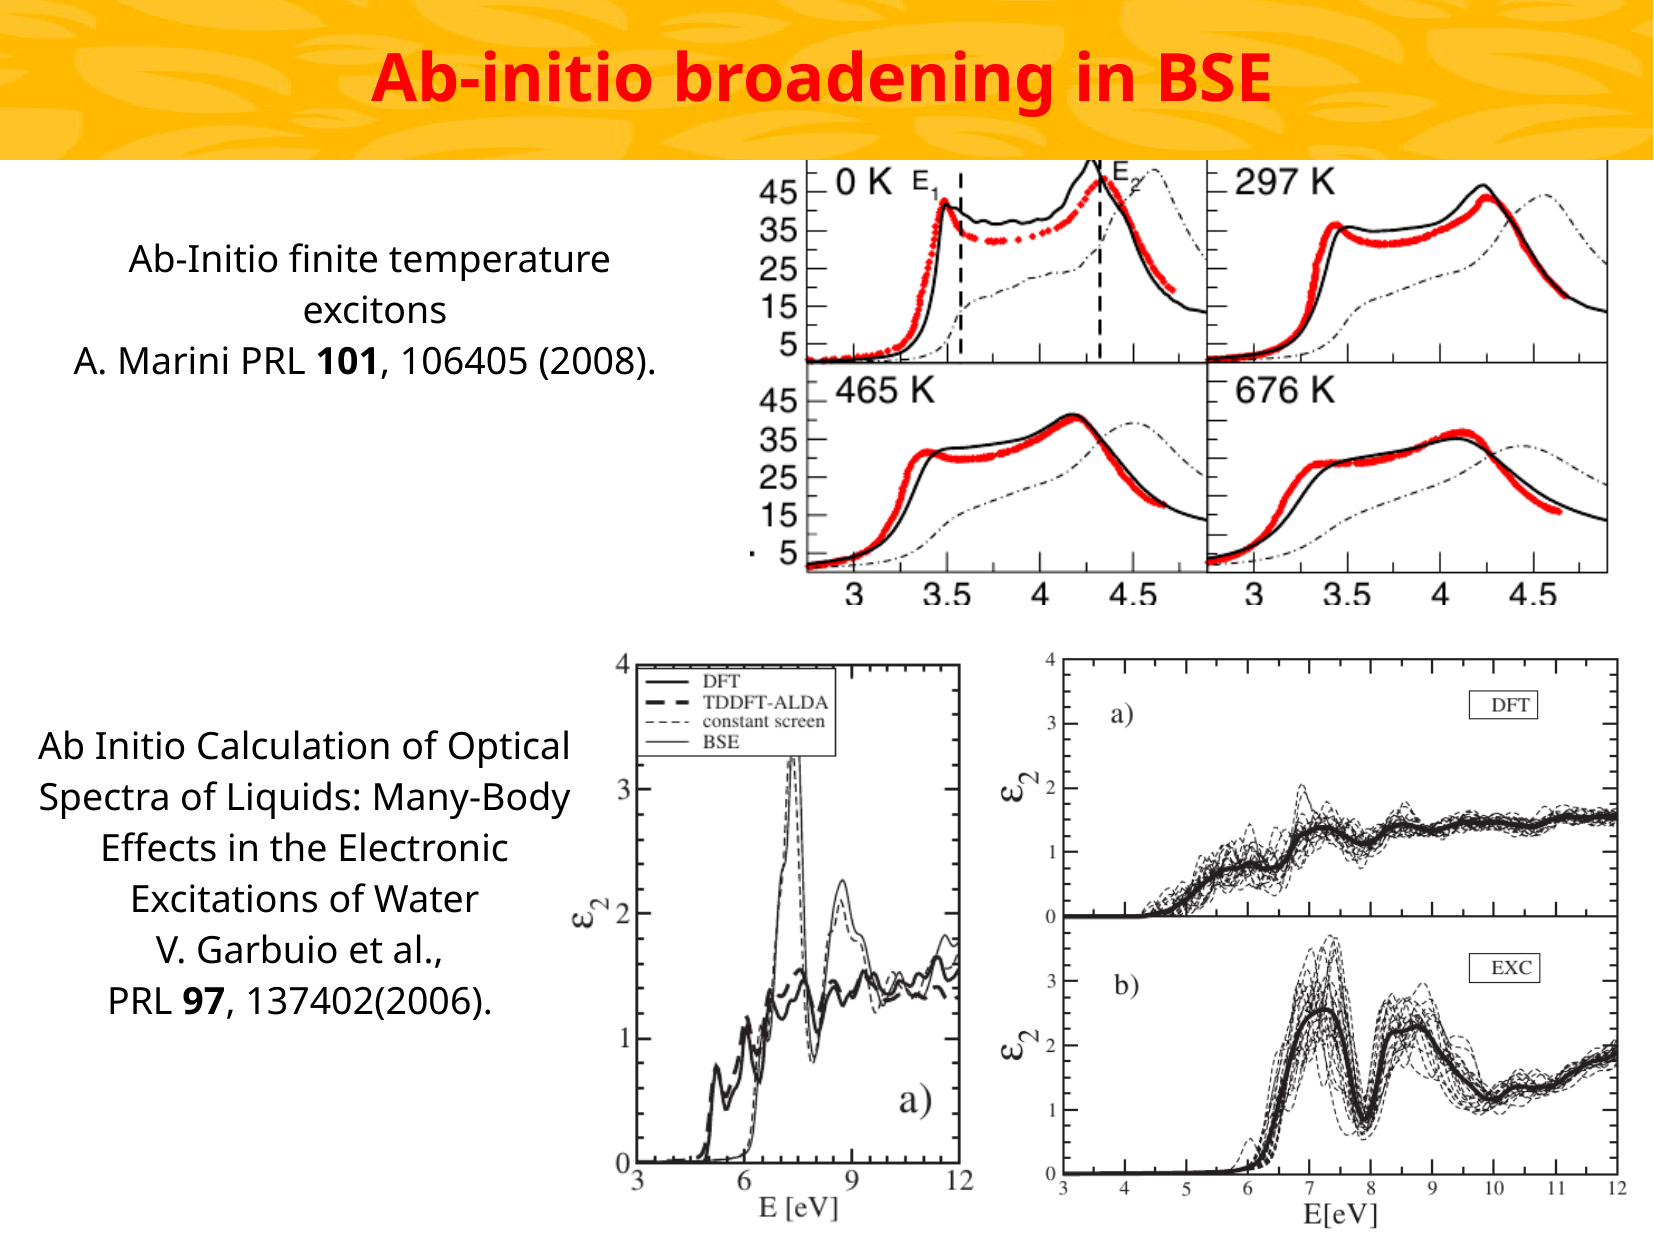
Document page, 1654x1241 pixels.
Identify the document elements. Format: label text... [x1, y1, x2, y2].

text_box Ab Initio Calculation of Optical Spectra of Liquids: Many-Body Effects in the Electronic Excitations of Water V. Garbuio et al., PRL 97, 137402(2006). [9, 712, 601, 1238]
picture [0, 0, 1654, 605]
text_box Ab-initio broadening in BSE [35, 23, 1611, 148]
picture [562, 637, 1651, 1238]
text_box Ab-Initio finite temperature excitons A. Marini PRL 101, 106405 (2008). [37, 225, 703, 483]
